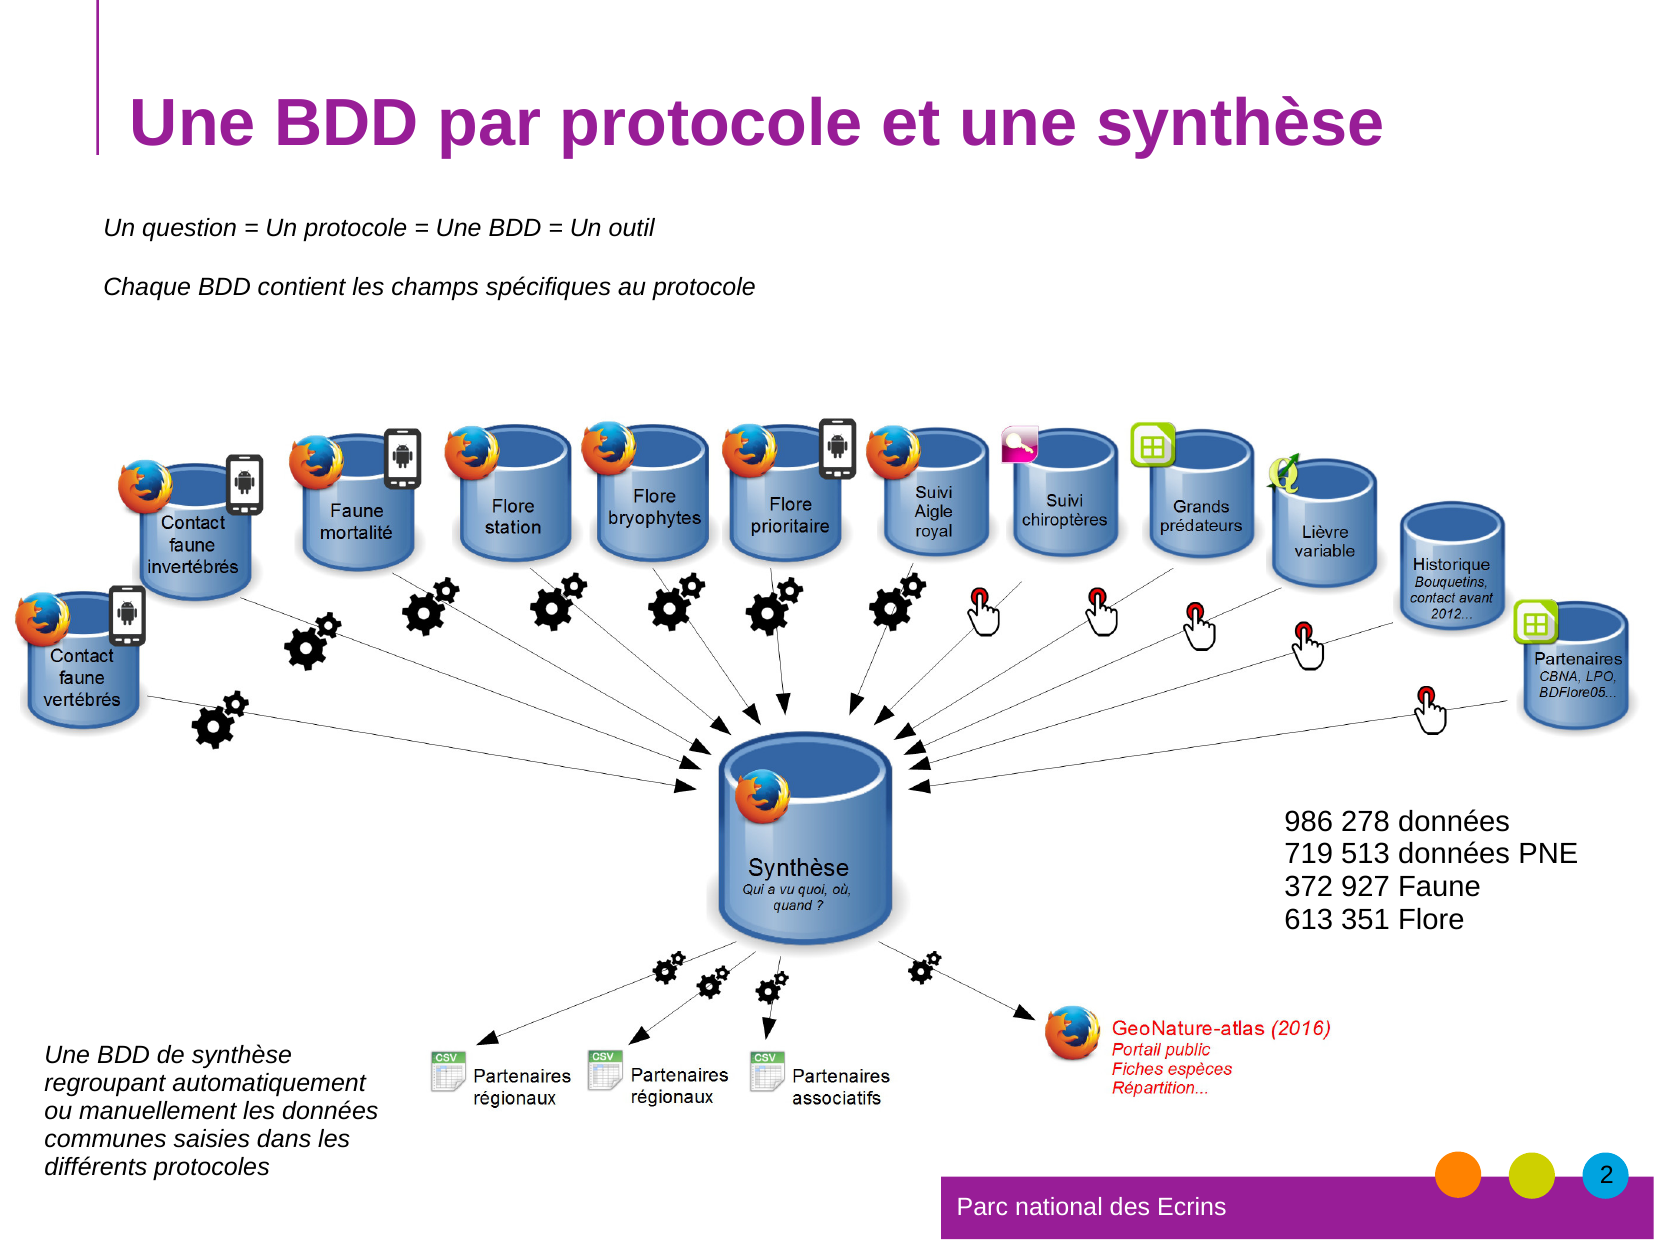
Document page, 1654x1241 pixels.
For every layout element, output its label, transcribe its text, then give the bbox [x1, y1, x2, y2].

text_box Chaque BDD contient les champs spécifiques au protocole [88, 265, 1211, 314]
title Une BDD par protocole et une synthèse [129, 11, 1619, 160]
picture [2, 384, 1654, 1130]
text_box Une BDD de synthèse regroupant automatiquement ou manuellement les données communes saisies dans les différents protocoles [29, 1033, 414, 1211]
text_box 986 278 données 719 513 données PNE 372 927 Faune 613 351 Flore [1269, 797, 1595, 944]
text_box Un question = Un protocole = Une BDD = Un outil [88, 206, 1388, 255]
